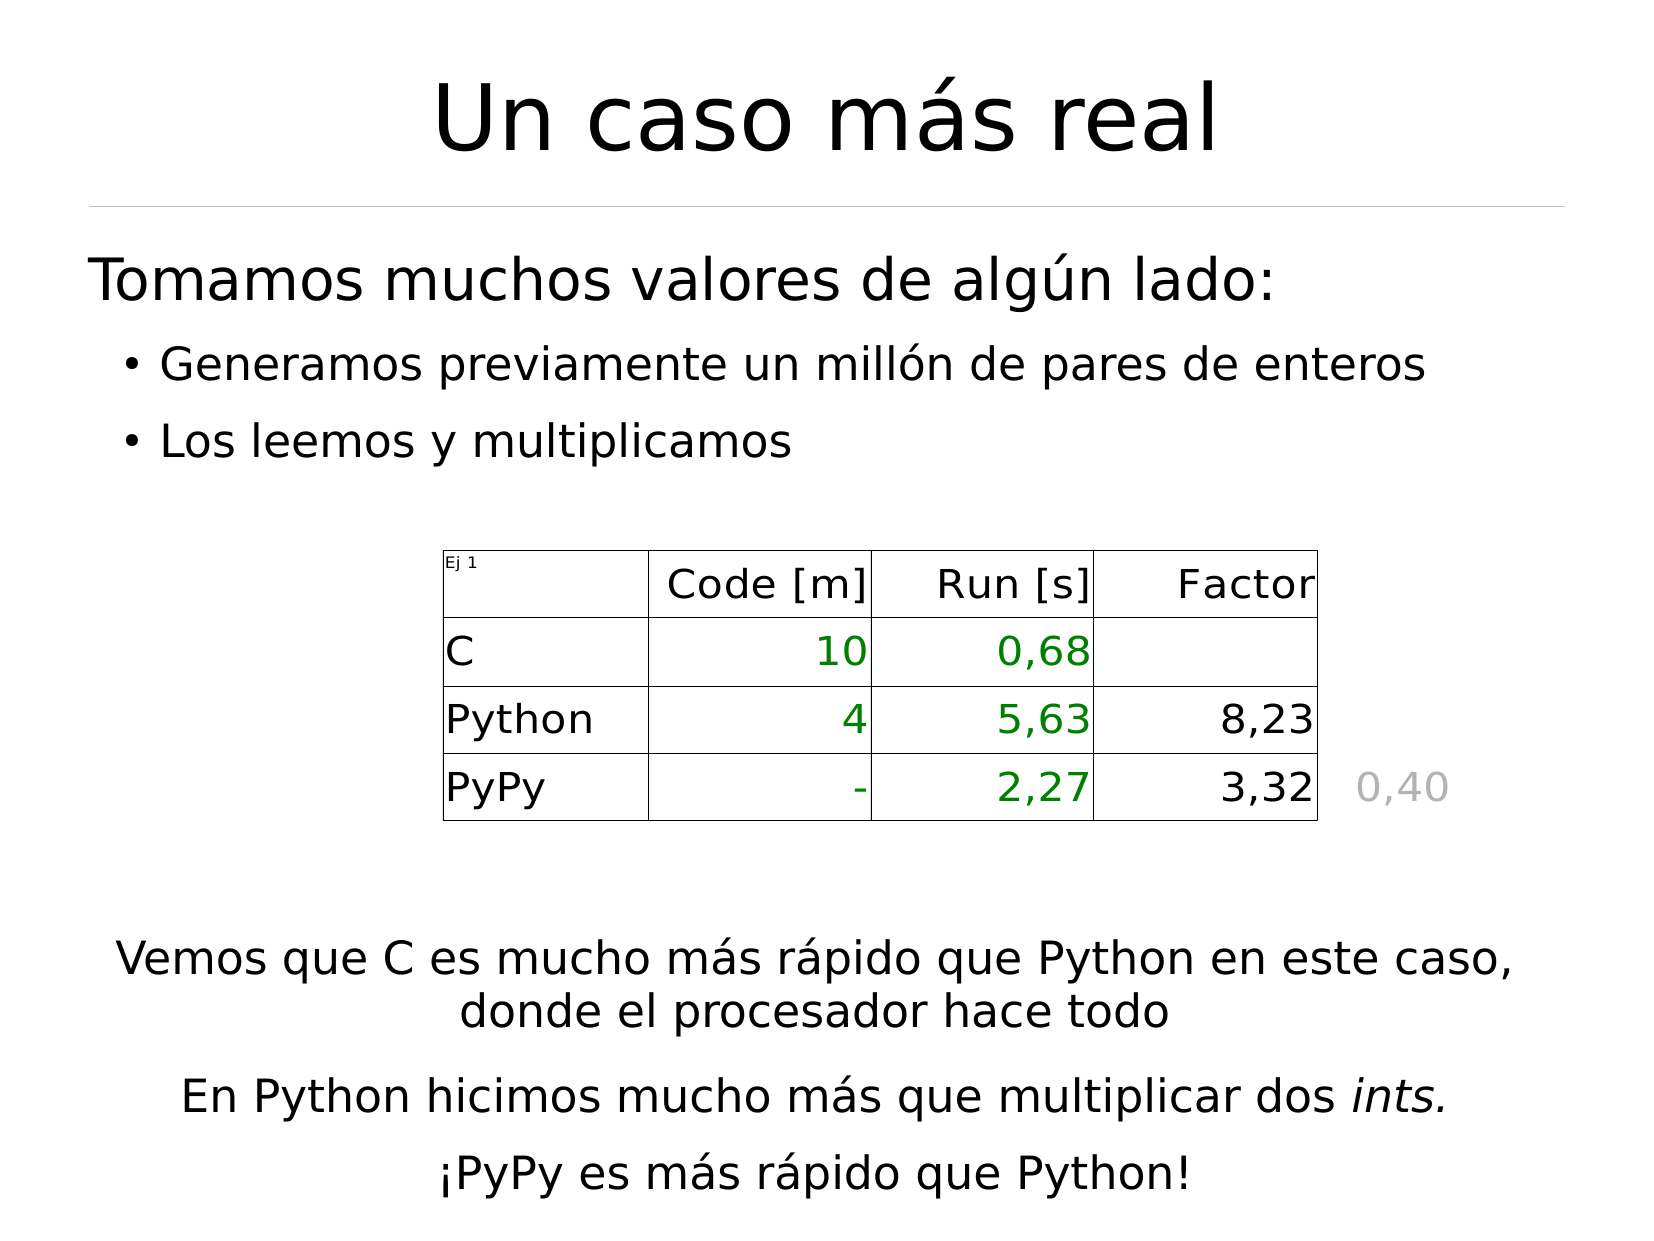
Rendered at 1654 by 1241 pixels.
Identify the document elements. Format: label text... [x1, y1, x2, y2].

subtitle Tomamos muchos valores de algún lado: Generamos previamente un millón de pares de enteros Los leemos y multiplicamos Vemos que C es mucho más rápido que Python en este caso, donde el procesador hace todo En Python hicimos mucho más que multiplicar dos ints. ¡PyPy es más rápido que Python! [88, 206, 1542, 1241]
chart [442, 550, 1455, 916]
title Un caso más real [88, 14, 1565, 222]
